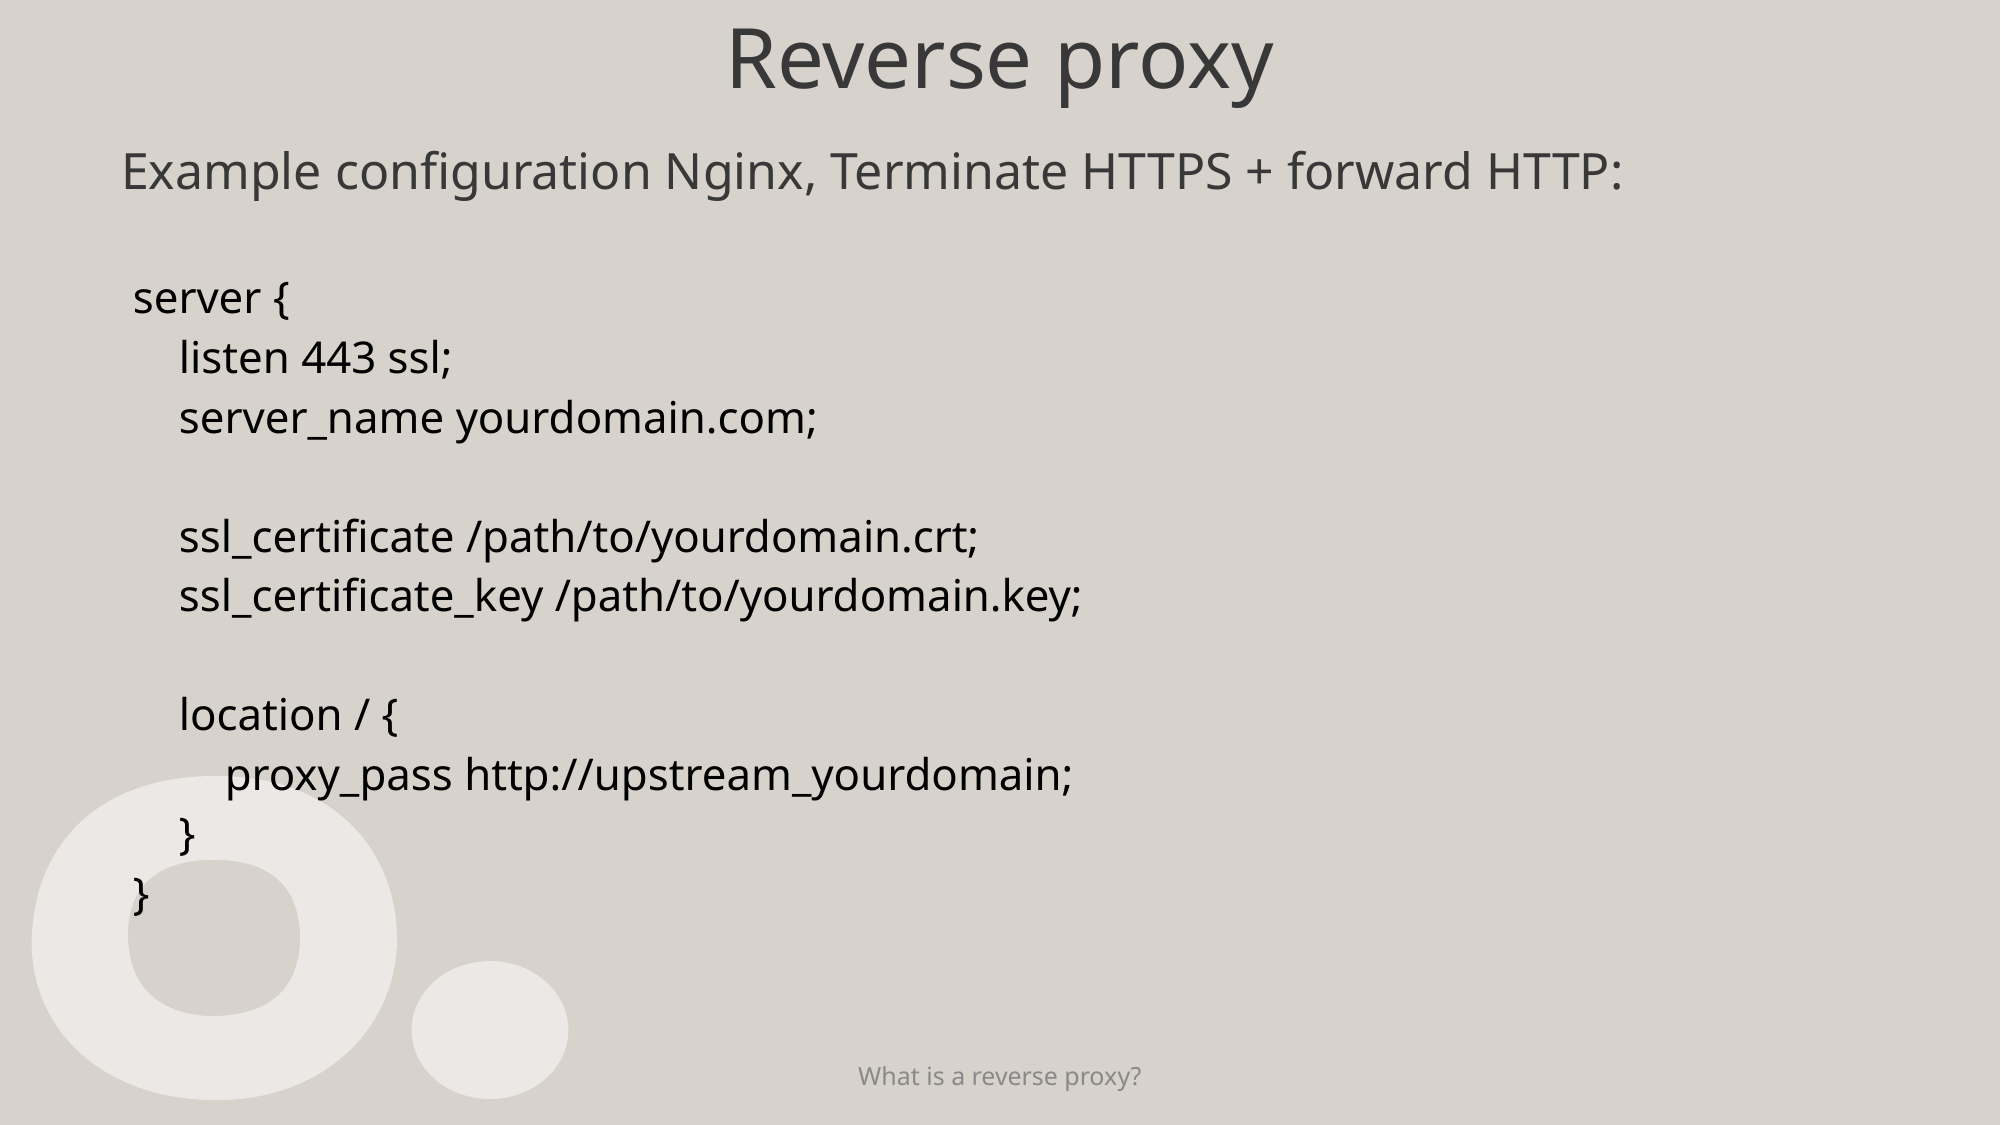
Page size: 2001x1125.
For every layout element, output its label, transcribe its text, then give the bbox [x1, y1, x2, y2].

title Reverse proxy [0, 5, 2000, 119]
footer What is a reverse proxy? [662, 1045, 1338, 1105]
list Example configuration Nginx, Terminate HTTPS + forward HTTP: [106, 138, 1897, 792]
text_box server { listen 443 ssl; server_name yourdomain.com; ssl_certificate /path/to/yourdomain.crt; ssl_certificate_key /path/to/yourdomain.key; location / { proxy_pass http://upstream_yourdomain; } } [118, 259, 1666, 1028]
